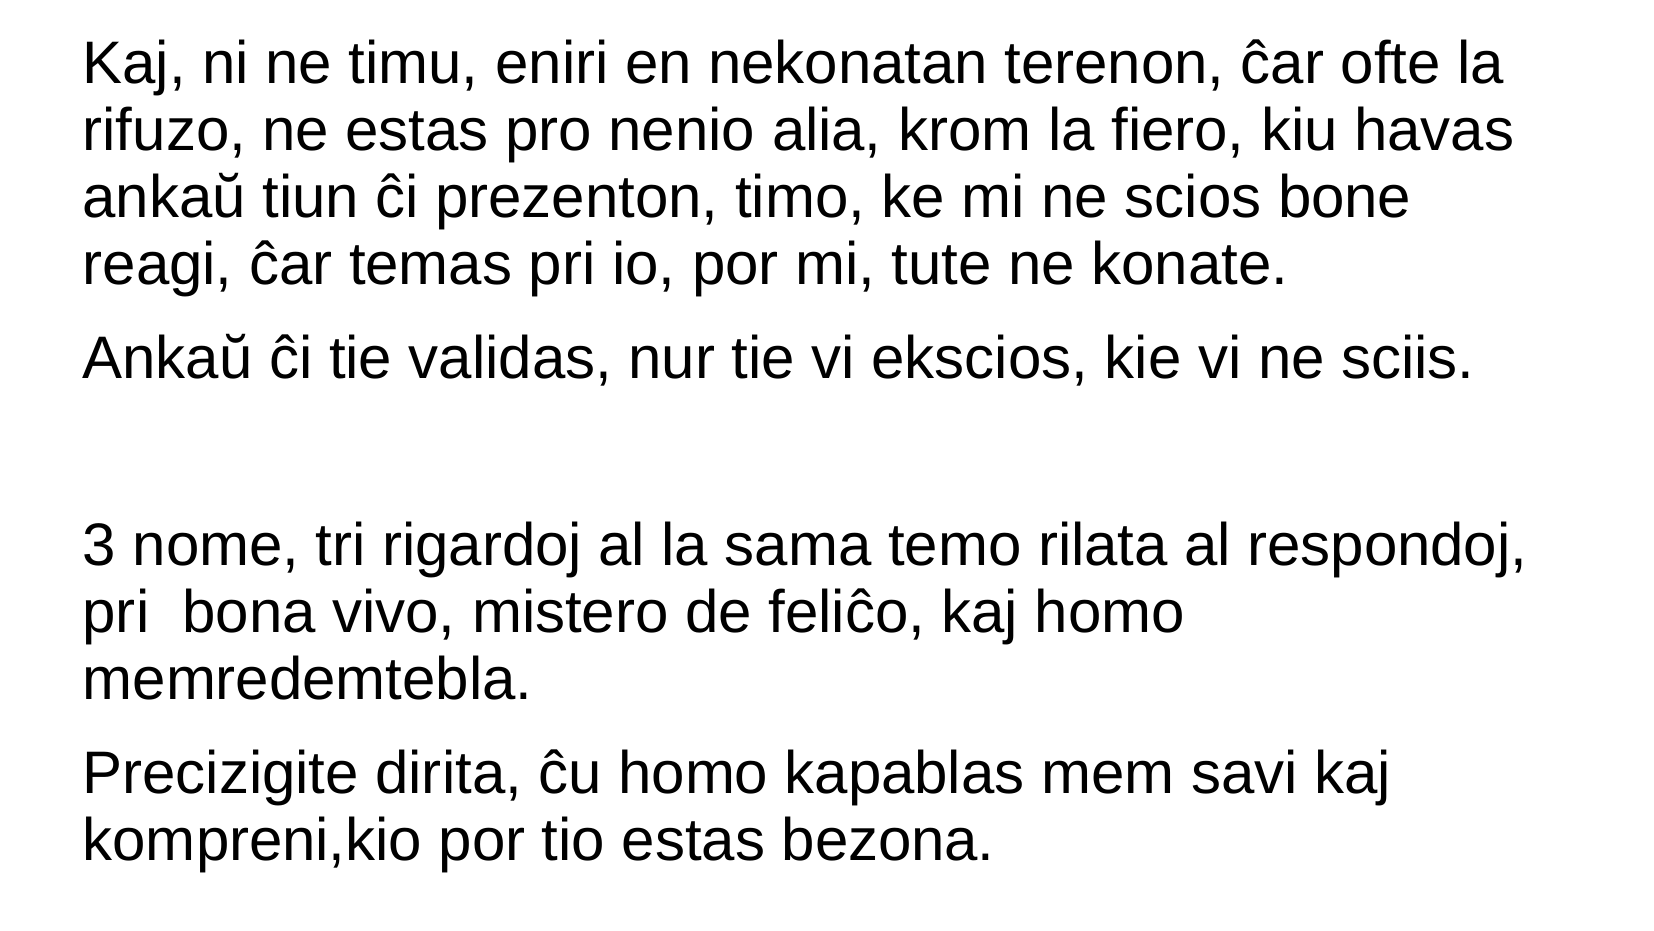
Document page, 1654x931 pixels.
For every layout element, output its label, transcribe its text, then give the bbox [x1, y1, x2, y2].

list Kaj, ni ne timu, eniri en nekonatan terenon, ĉar ofte la rifuzo, ne estas pro nenio alia, krom la fiero, kiu havas ankaŭ tiun ĉi prezenton, timo, ke mi ne scios bone reagi, ĉar temas pri io, por mi, tute ne konate. Ankaŭ ĉi tie validas, nur tie vi ekscios, kie vi ne sciis. 3 nome, tri rigardoj al la sama temo rilata al respondoj, pri bona vivo, mistero de feliĉo, kaj homo memredemtebla. Precizigite dirita, ĉu homo kapablas mem savi kaj kompreni,kio por tio estas bezona. [82, 29, 1571, 886]
